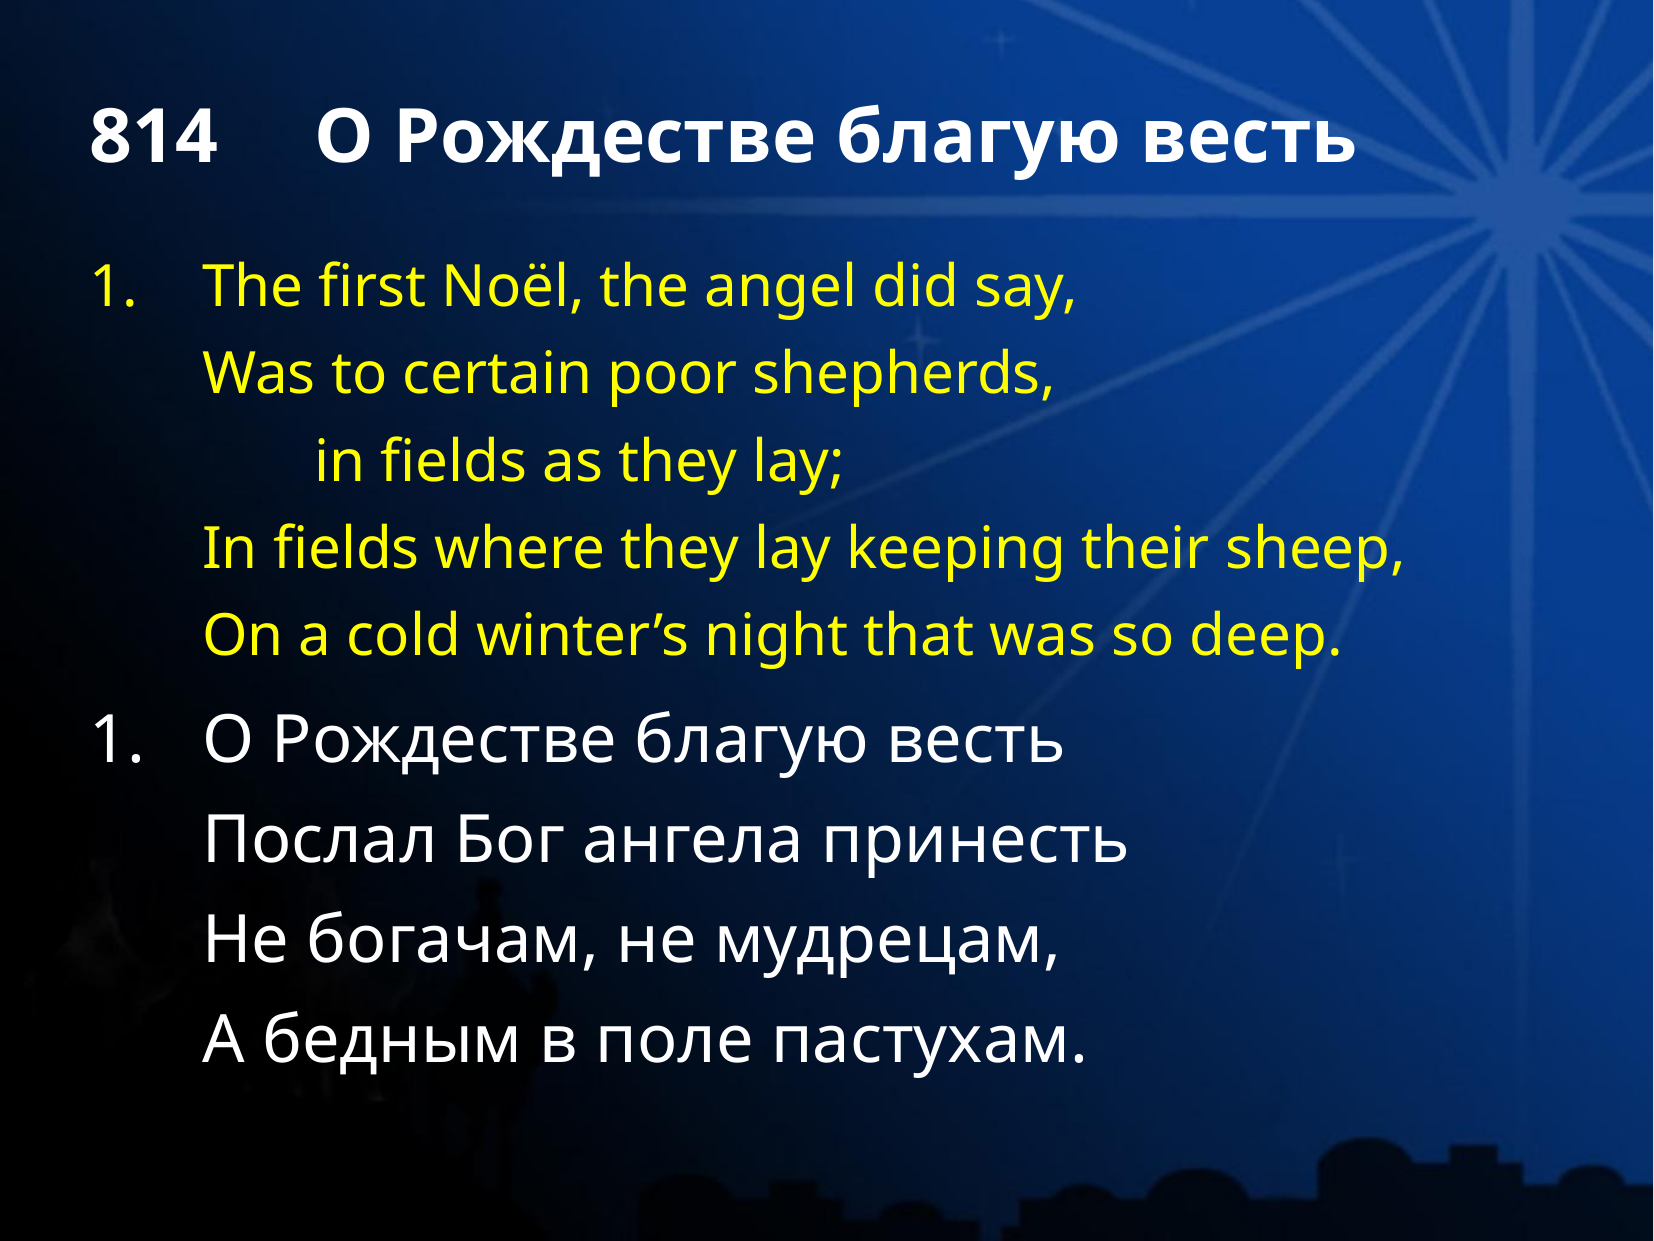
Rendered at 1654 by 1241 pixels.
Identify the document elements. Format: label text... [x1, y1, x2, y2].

text_box 1. The first Noël, the angel did say, Was to certain poor shepherds, in fields as they lay; In fields where they lay keeping their sheep, On a cold winter’s night that was so deep. [75, 188, 1576, 638]
text_box 1. О Рождестве благую весть Послал Бог ангела принесть Не богачам, не мудрецам, А бедным в поле пастухам. [75, 675, 1576, 1163]
picture [0, 0, 1654, 1241]
text_box 814 О Рождестве благую весть [75, 75, 1576, 188]
